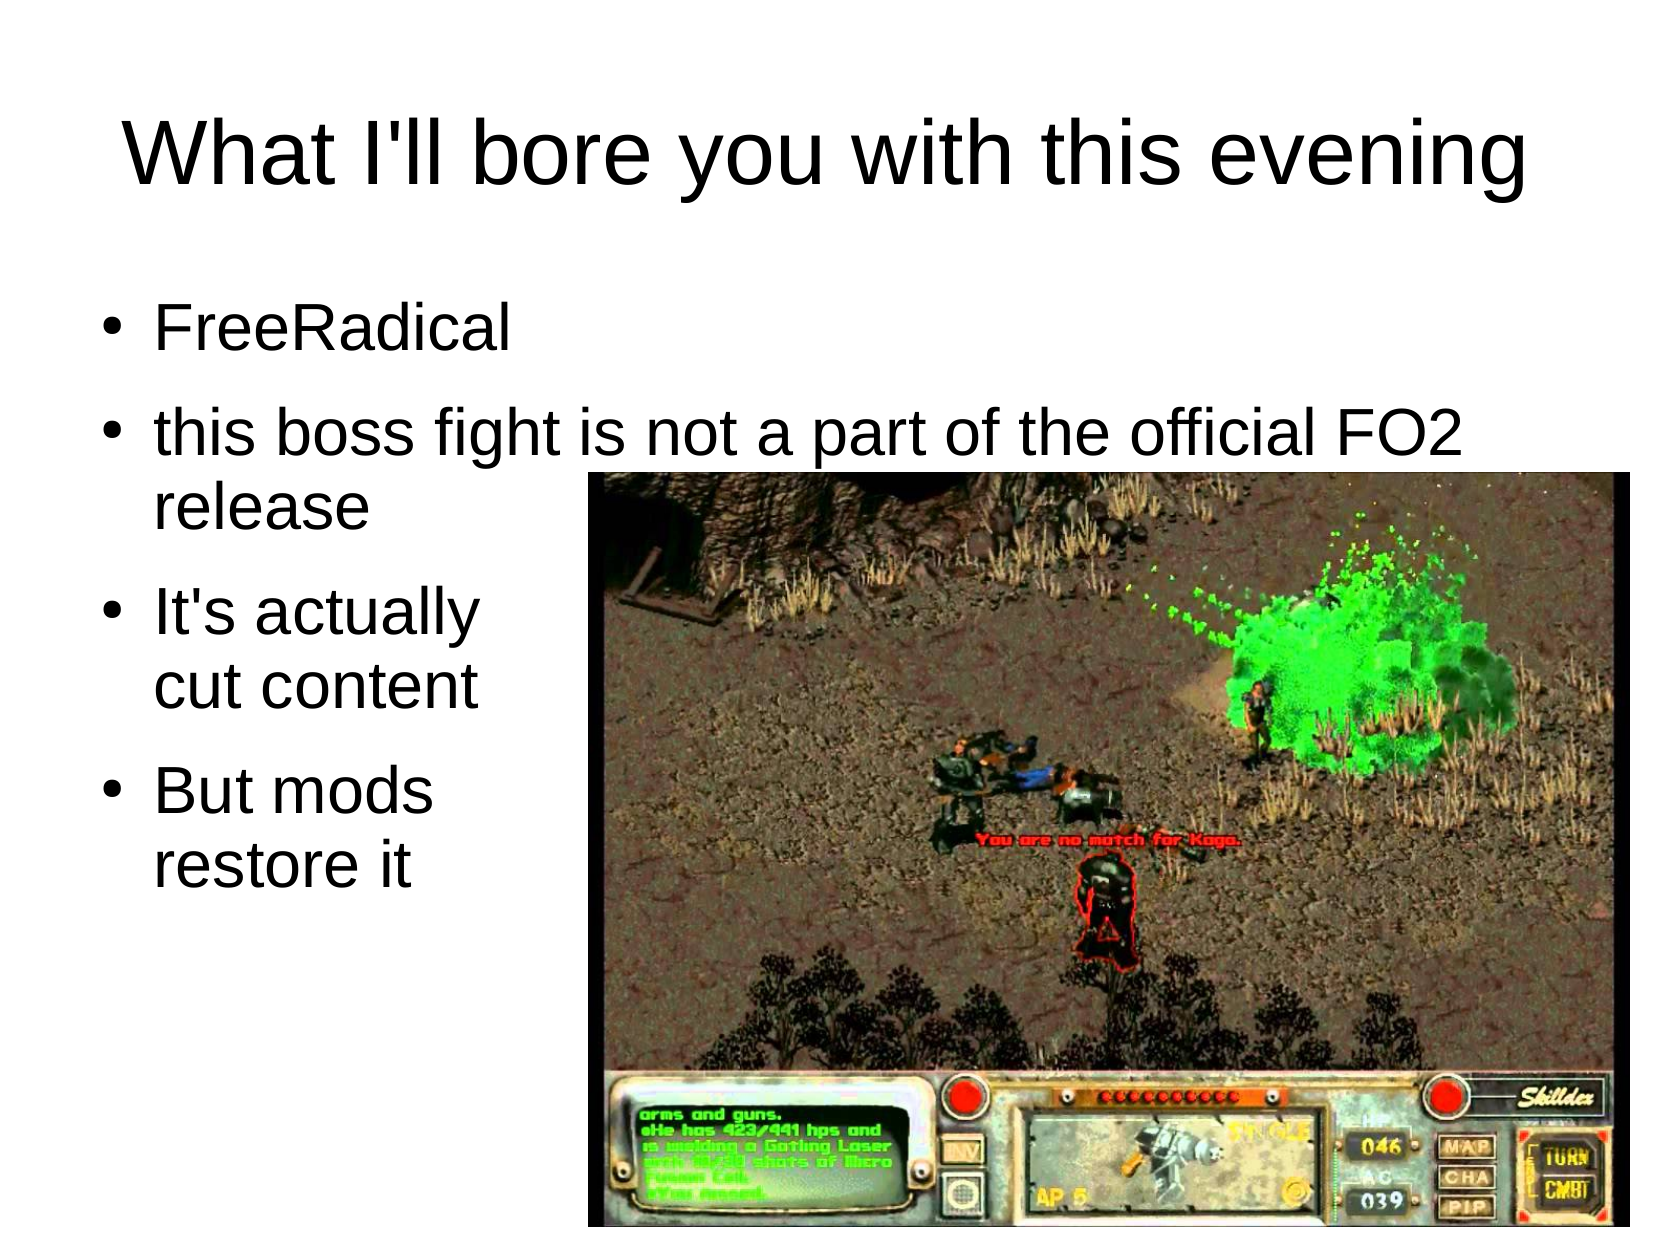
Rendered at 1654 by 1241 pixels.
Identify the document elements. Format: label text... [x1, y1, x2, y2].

title What I'll bore you with this evening [82, 49, 1571, 257]
list FreeRadical this boss fight is not a part of the official FO2 release It's actually cut content But mods restore it [82, 290, 1571, 1010]
picture [588, 472, 1630, 1227]
